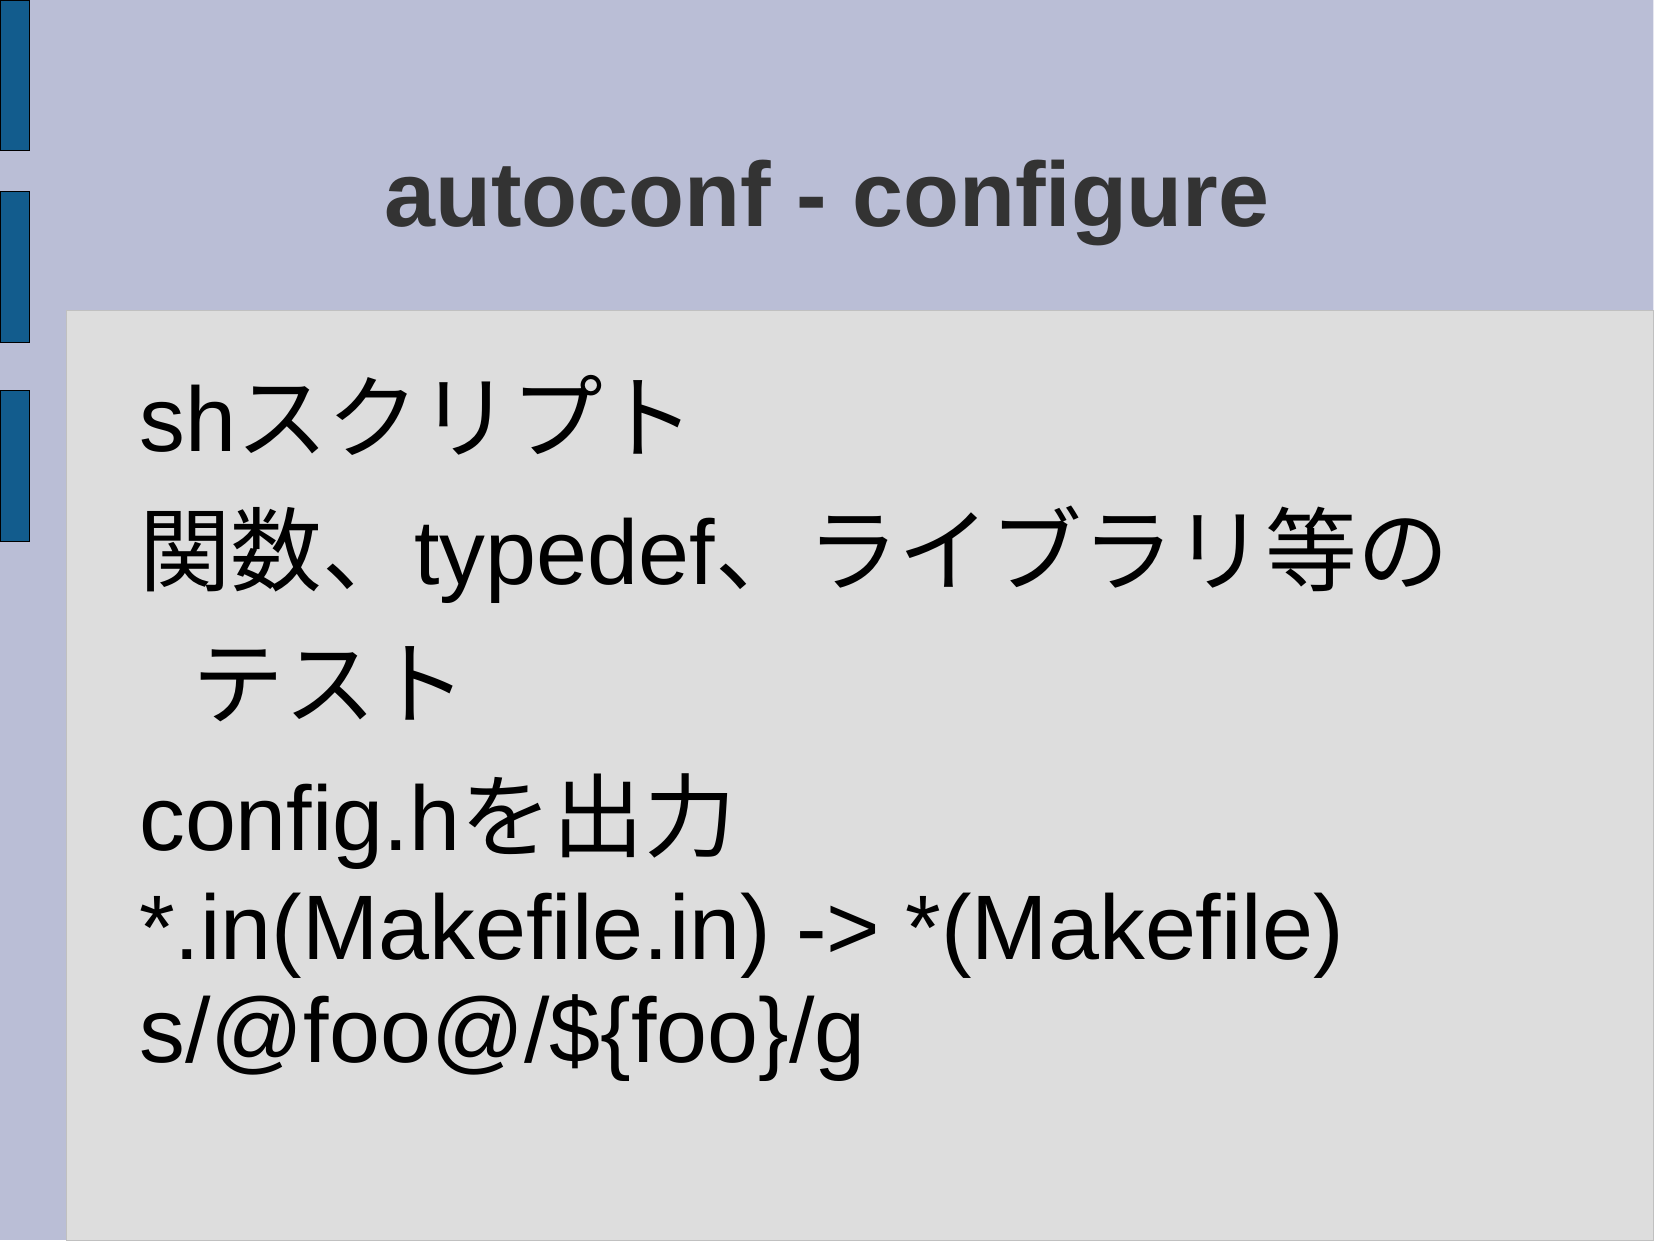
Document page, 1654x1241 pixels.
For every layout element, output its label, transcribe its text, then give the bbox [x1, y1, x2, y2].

list shスクリプト 関数、typedef、ライブラリ等のテスト config.hを出力 *.in(Makefile.in) -> *(Makefile) s/@foo@/${foo}/g [121, 344, 1534, 1127]
title autoconf - configure [121, 91, 1534, 299]
